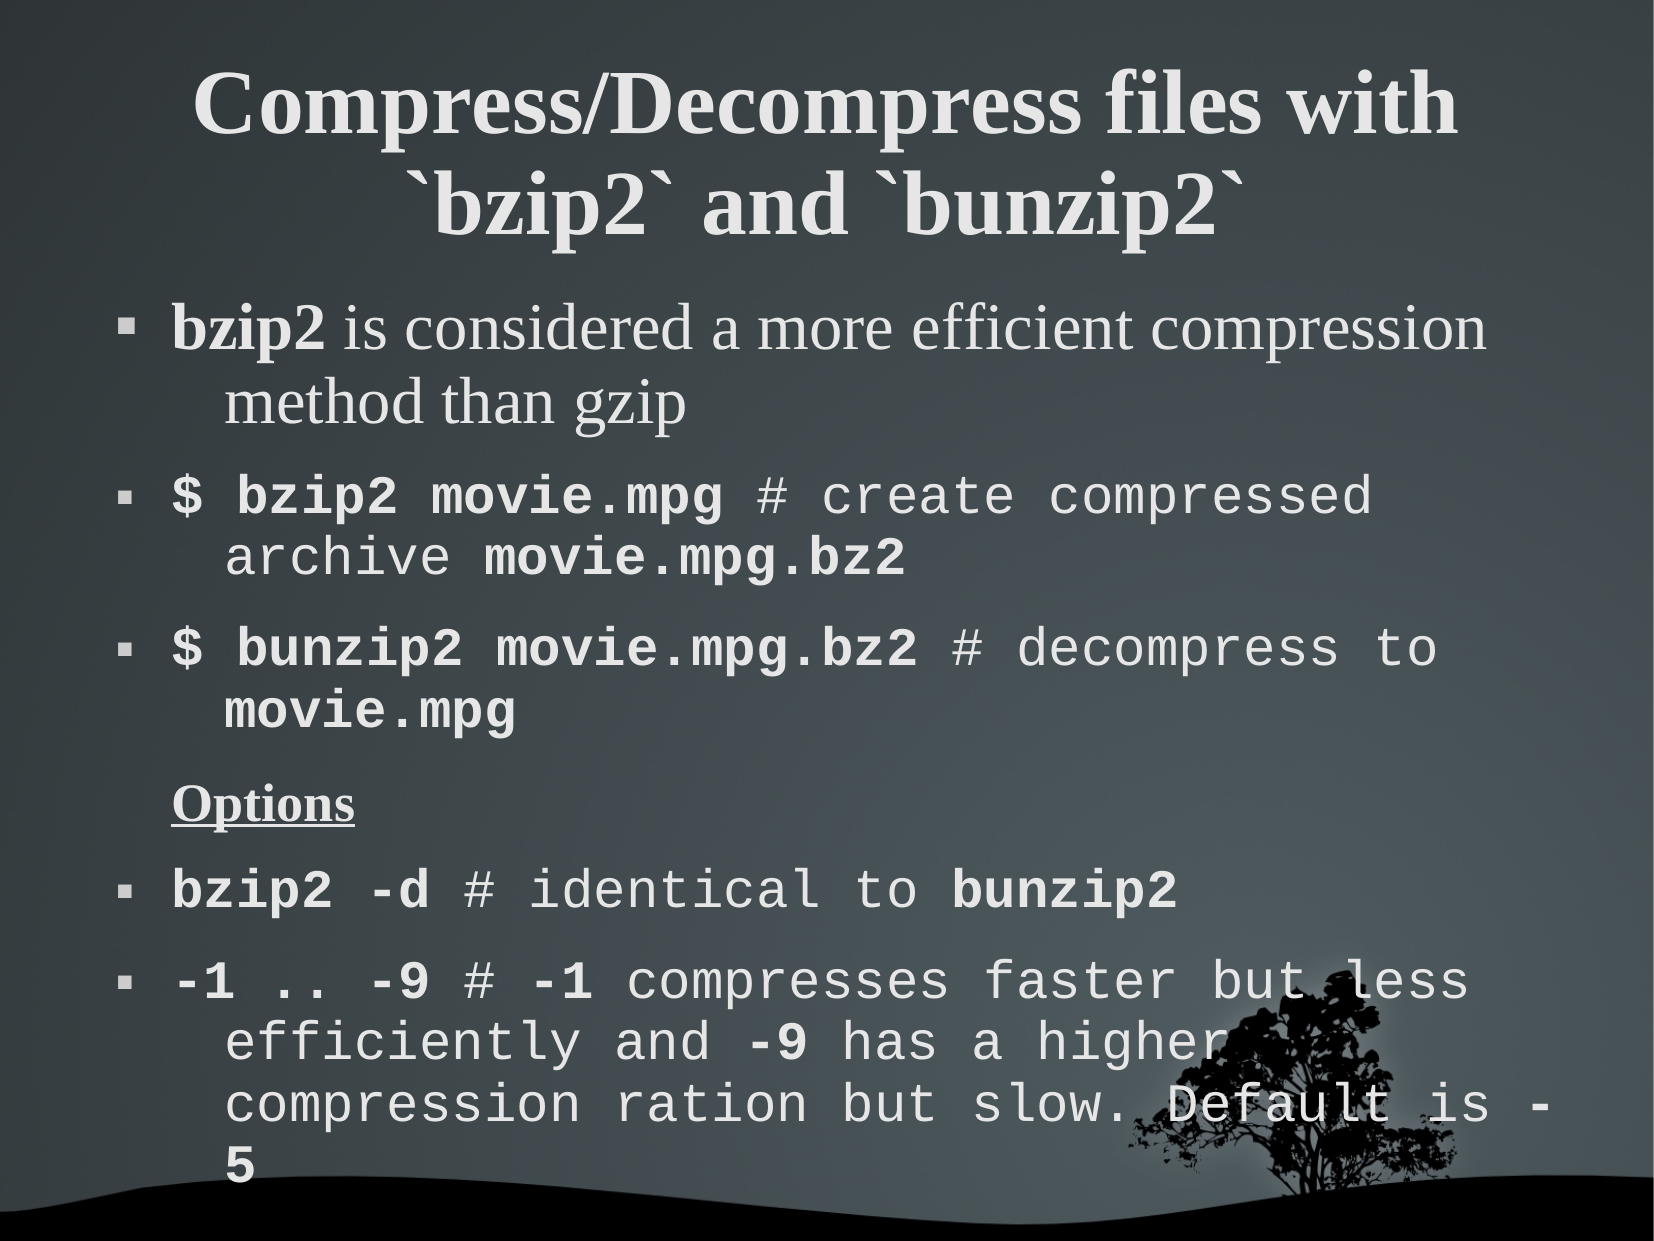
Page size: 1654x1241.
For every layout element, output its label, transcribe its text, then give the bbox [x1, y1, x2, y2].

picture [0, 0, 1654, 1241]
title Compress/Decompress files with `bzip2` and `bunzip2` [82, 33, 1571, 273]
list bzip2 is considered a more efficient compression method than gzip $ bzip2 movie.mpg # create compressed archive movie.mpg.bz2 $ bunzip2 movie.mpg.bz2 # decompress to movie.mpg Options bzip2 -d # identical to bunzip2 -1 .. -9 # -1 compresses faster but less efficiently and -9 has a higher compression ration but slow. Default is -5 [82, 290, 1571, 1217]
